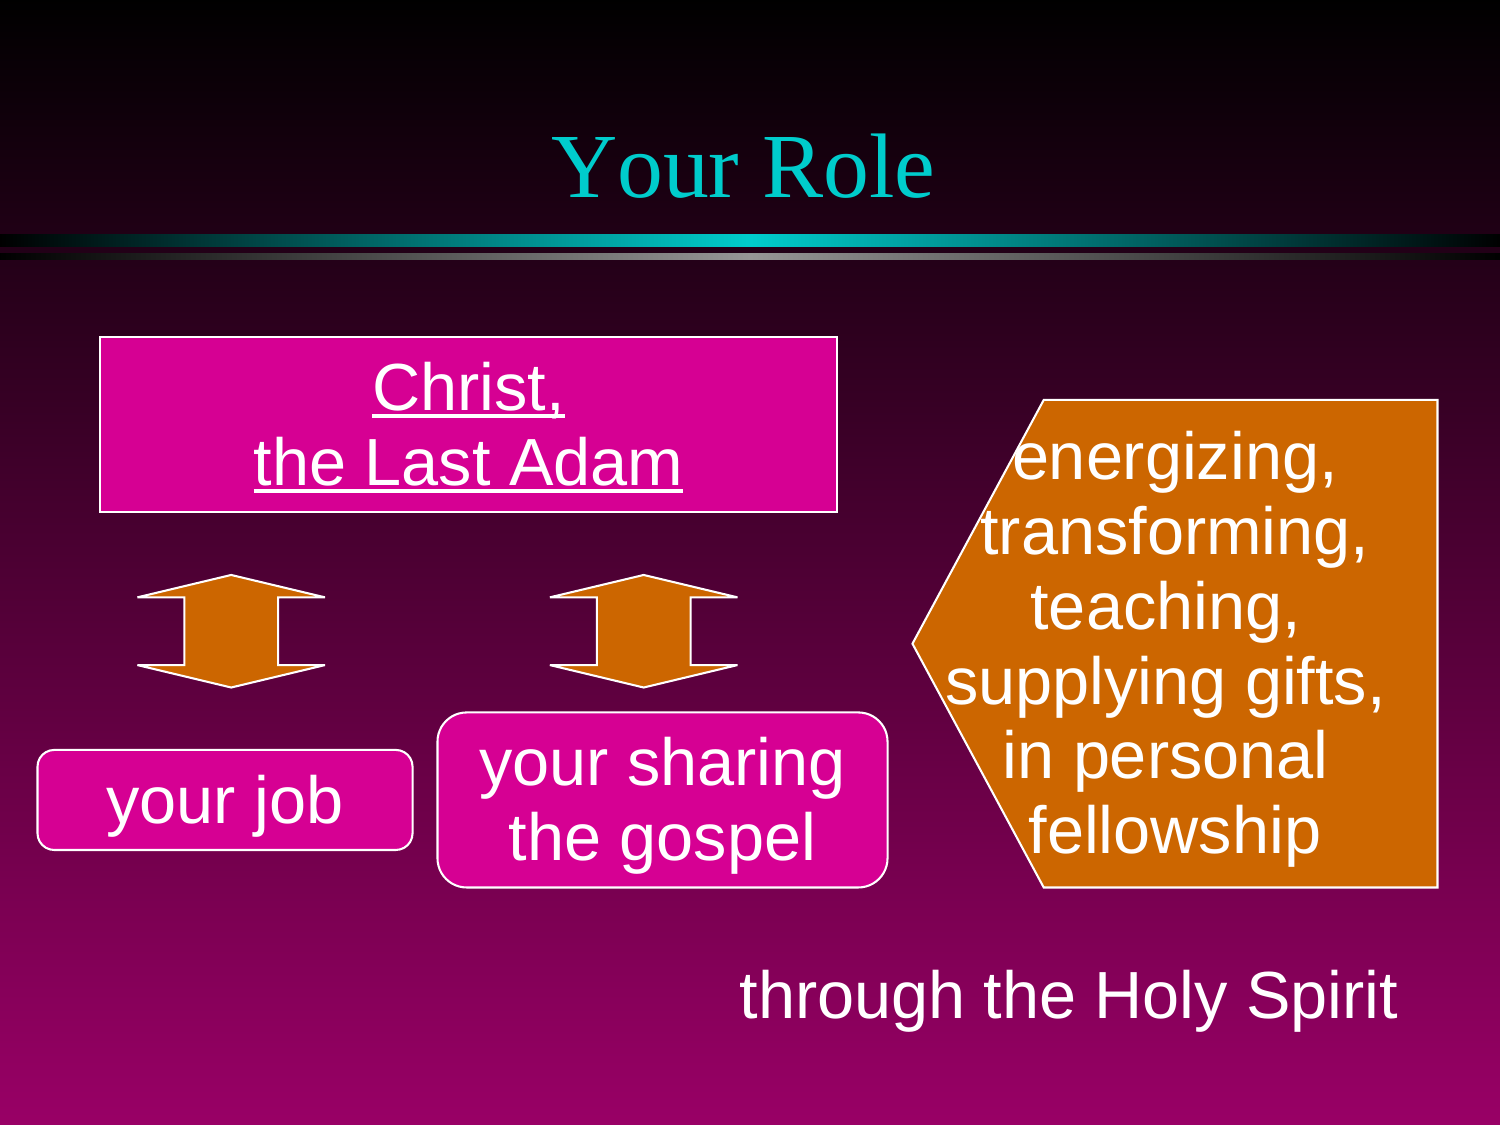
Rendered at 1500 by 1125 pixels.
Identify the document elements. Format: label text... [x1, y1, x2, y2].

text_box your job [37, 749, 413, 850]
text_box energizing, transforming, teaching, supplying gifts, in personal fellowship [912, 399, 1438, 888]
title Your Role [99, 37, 1388, 225]
text_box your sharing the gospel [437, 712, 888, 888]
text_box [137, 574, 325, 688]
text_box Christ, the Last Adam [99, 337, 838, 513]
text_box through the Holy Spirit [725, 949, 1463, 1041]
text_box [549, 574, 738, 688]
